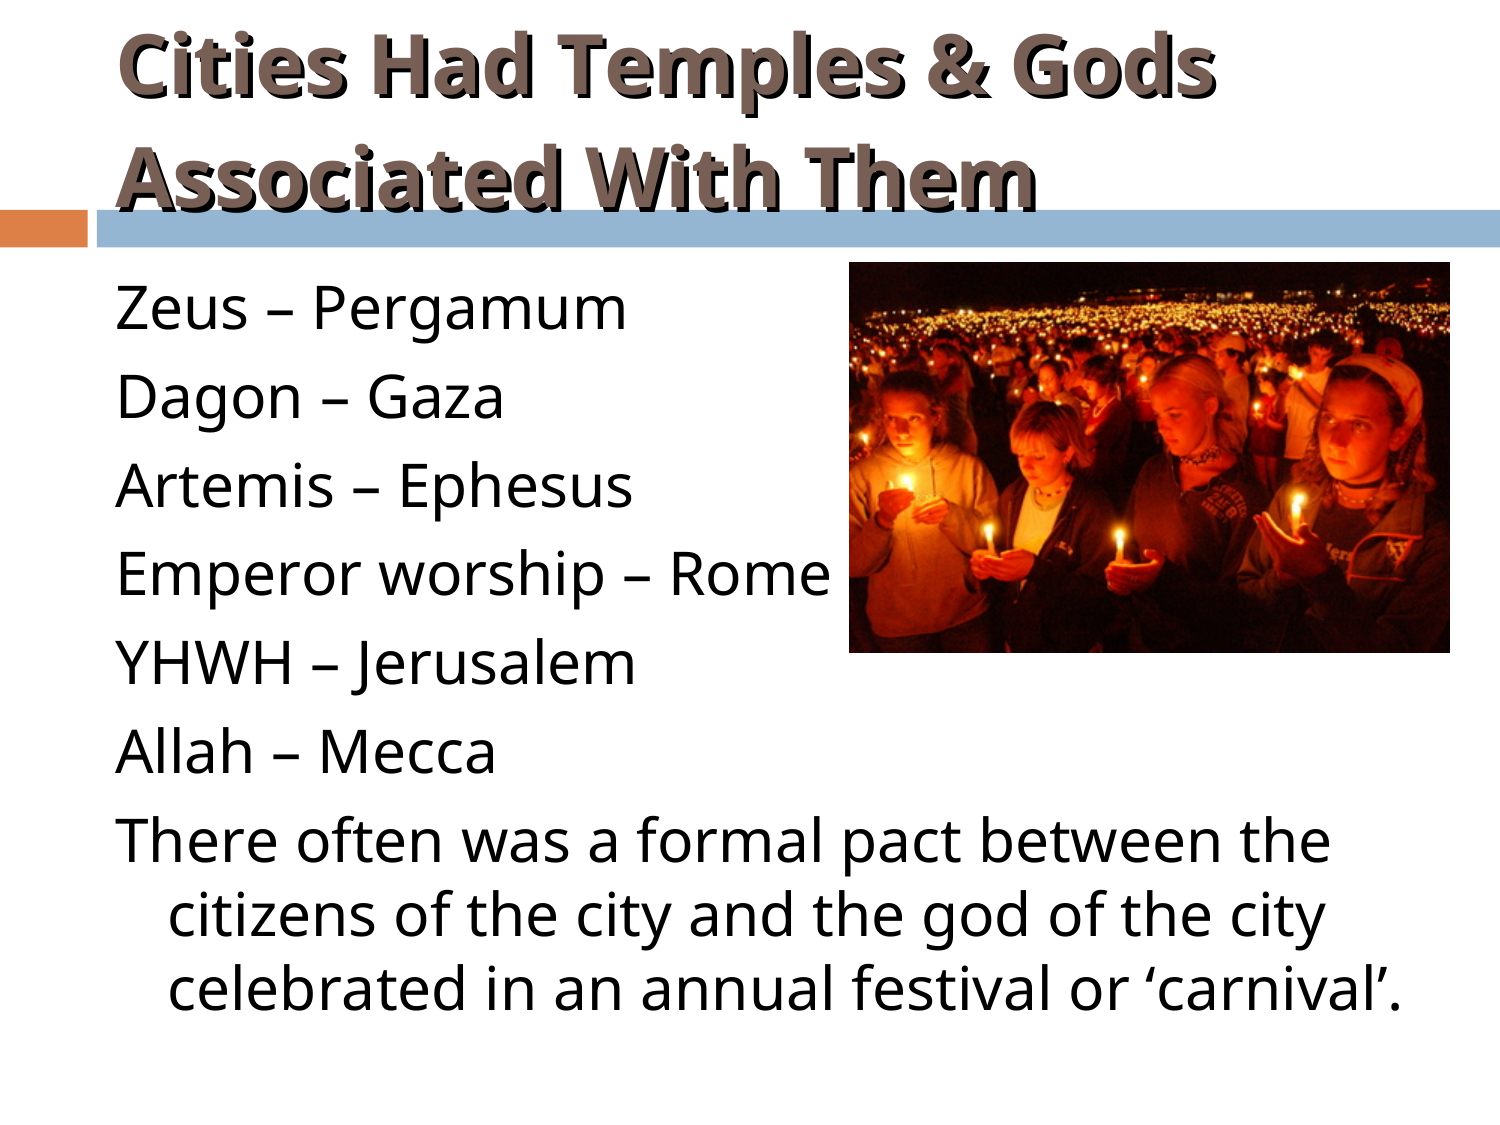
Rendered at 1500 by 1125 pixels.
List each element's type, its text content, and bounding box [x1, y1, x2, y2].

picture [849, 262, 1450, 653]
list Zeus – Pergamum Dagon – Gaza Artemis – Ephesus Emperor worship – Rome YHWH – Jerusalem Allah – Mecca There often was a formal pact between the citizens of the city and the god of the city celebrated in an annual festival or ‘carnival’. [100, 262, 1438, 1001]
title Cities Had Temples & Gods Associated With Them [100, 11, 1438, 227]
